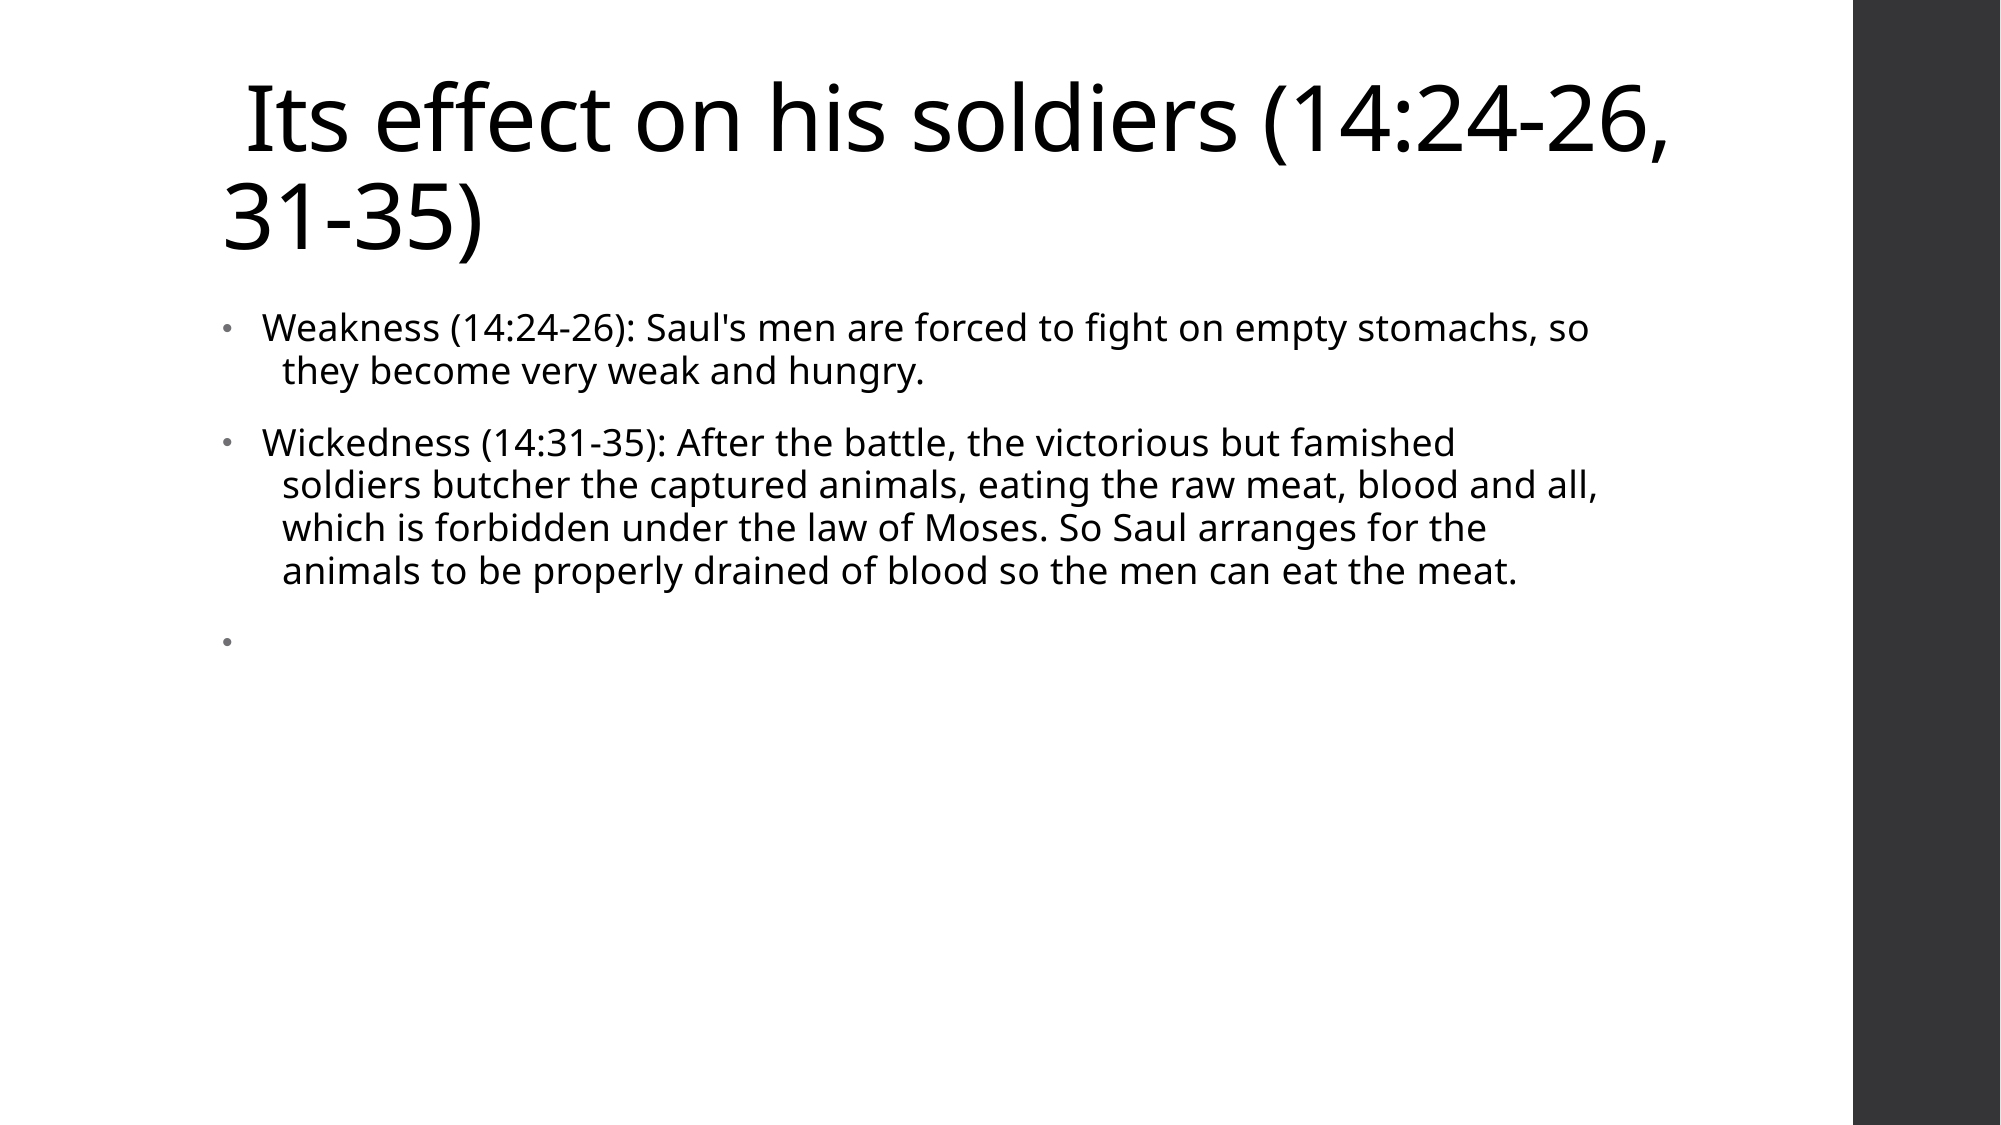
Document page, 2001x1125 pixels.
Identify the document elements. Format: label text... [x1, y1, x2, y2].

title Its effect on his soldiers (14:24-26, 31-35) [206, 60, 1797, 278]
list Weakness (14:24-26): Saul's men are forced to fight on empty stomachs, so they become very weak and hungry. Wickedness (14:31-35): After the battle, the victorious but famished soldiers butcher the captured animals, eating the raw meat, blood and all, which is forbidden under the law of Moses. So Saul arranges for the animals to be properly drained of blood so the men can eat the meat. [206, 299, 1617, 1014]
